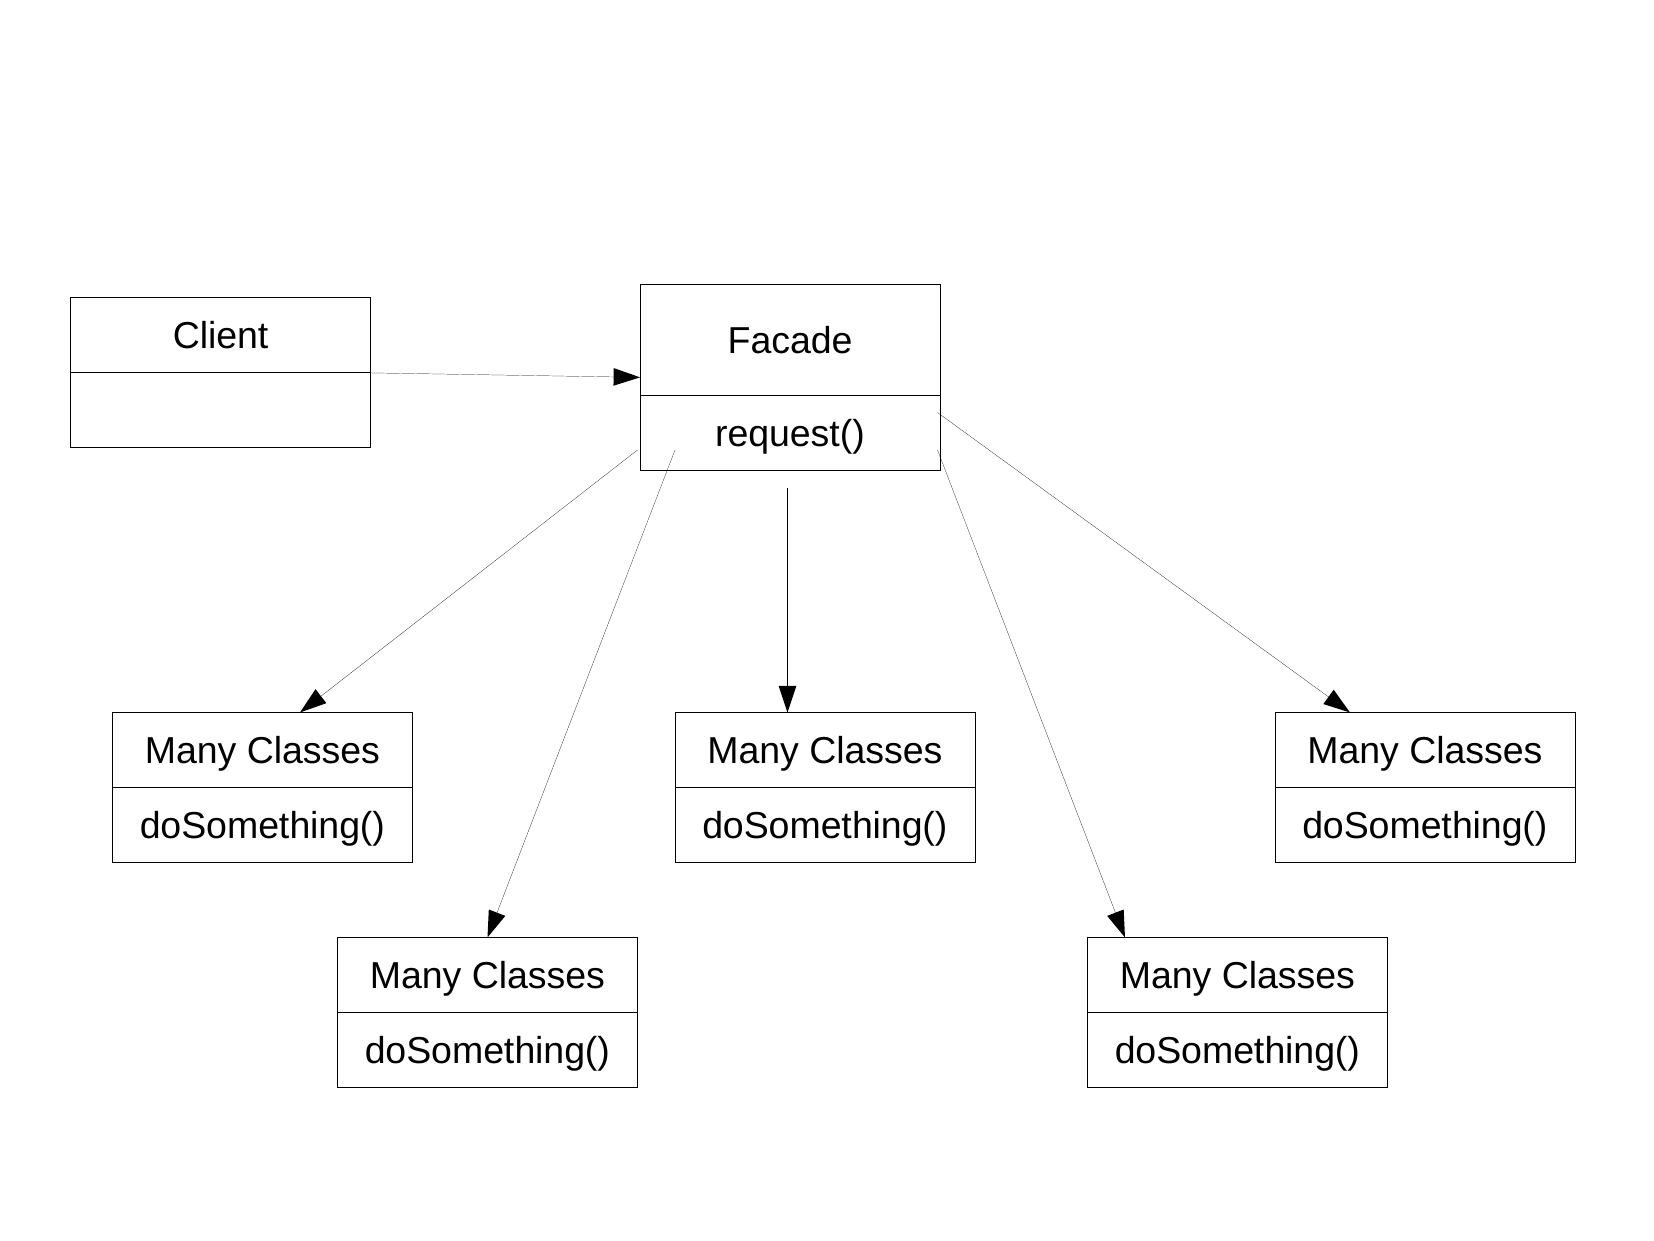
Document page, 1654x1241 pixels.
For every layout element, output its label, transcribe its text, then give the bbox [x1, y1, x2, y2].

text_box doSomething() [675, 787, 976, 863]
text_box doSomething() [1087, 1012, 1388, 1088]
text_box Client [70, 297, 371, 372]
text_box Many Classes [112, 712, 413, 787]
text_box Many Classes [337, 937, 638, 1012]
text_box doSomething() [337, 1012, 638, 1088]
text_box Many Classes [675, 712, 976, 787]
text_box doSomething() [112, 787, 413, 863]
text_box Facade [640, 284, 941, 395]
text_box Many Classes [1275, 712, 1576, 787]
text_box doSomething() [1275, 787, 1576, 863]
text_box request() [640, 395, 941, 471]
text_box Many Classes [1087, 937, 1388, 1012]
text_box [70, 372, 371, 448]
